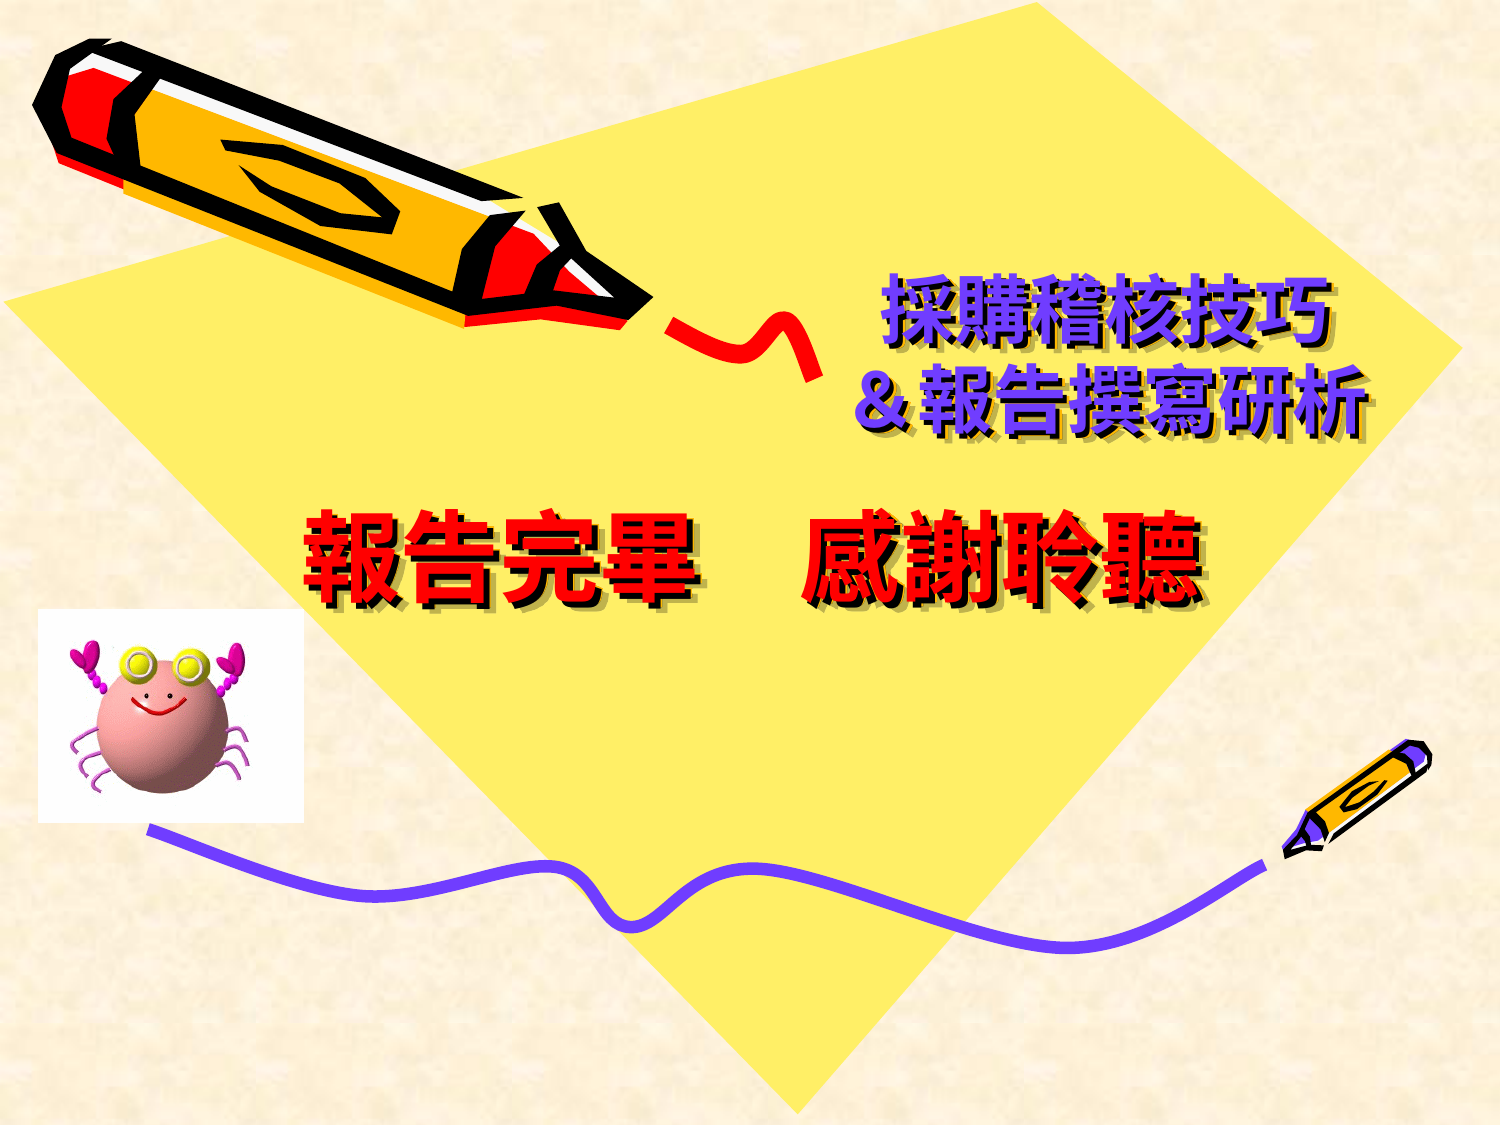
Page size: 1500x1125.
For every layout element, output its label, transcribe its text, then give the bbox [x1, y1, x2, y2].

text_box 採購稽核技巧 ＆報告撰寫研析 [775, 255, 1435, 444]
picture [38, 609, 304, 823]
title 報告完畢 感謝聆聽 [225, 470, 1276, 622]
